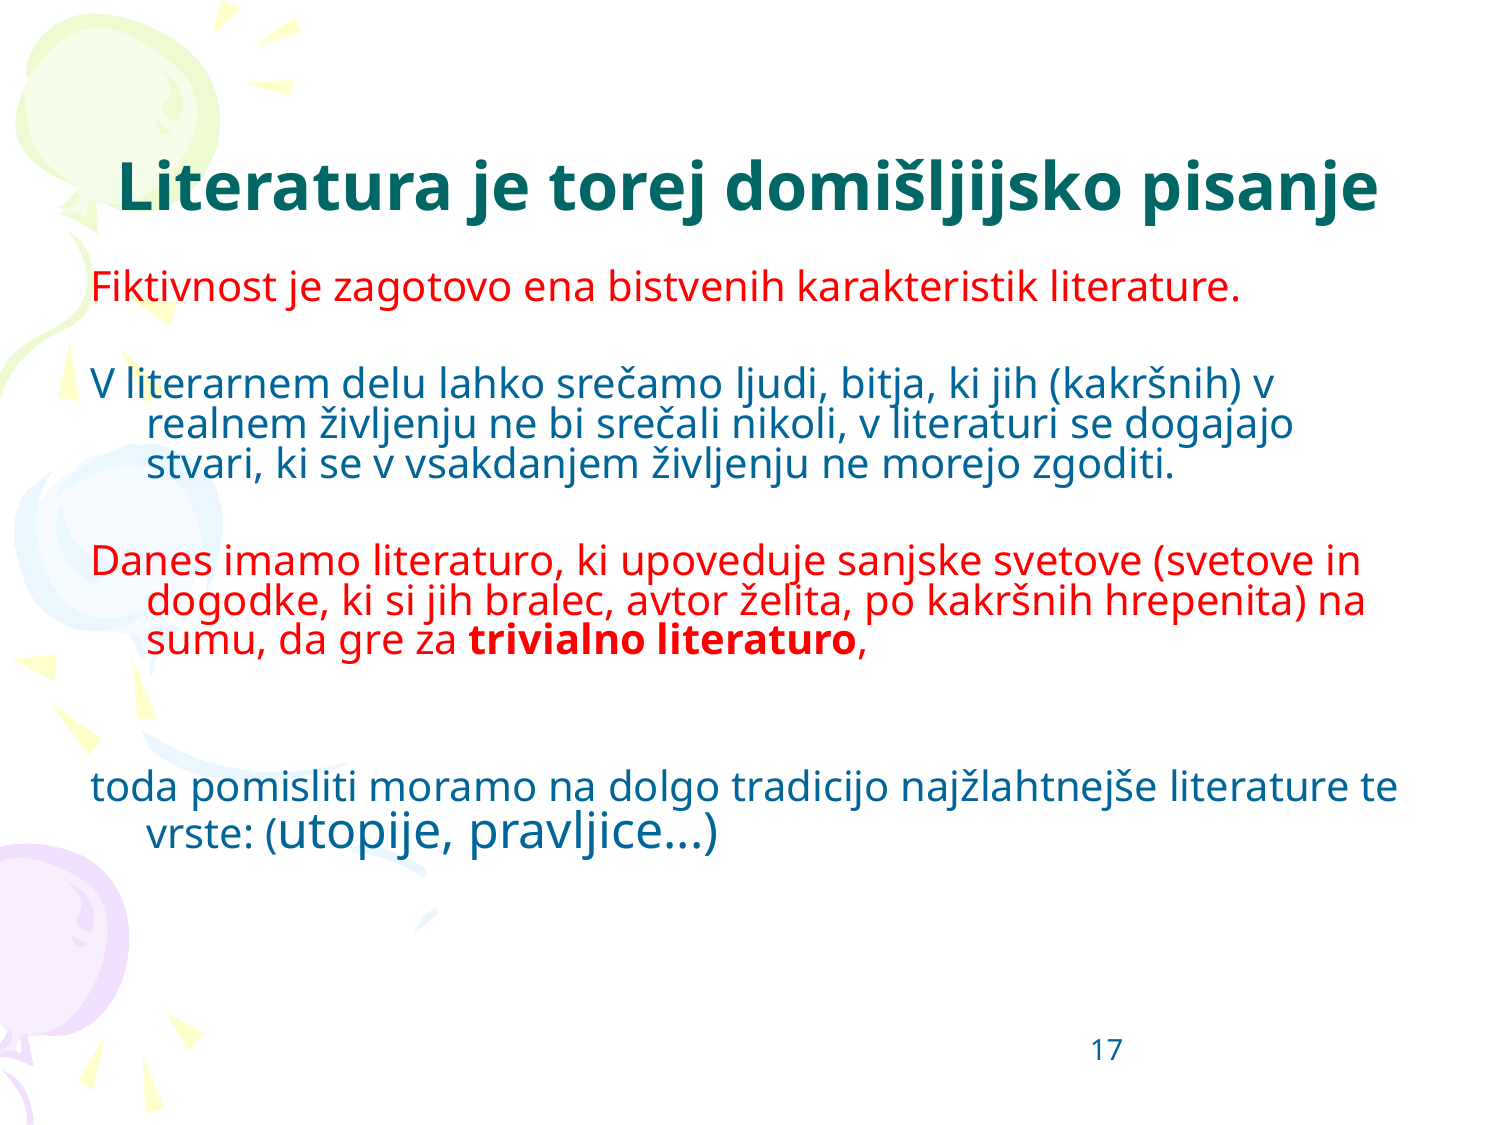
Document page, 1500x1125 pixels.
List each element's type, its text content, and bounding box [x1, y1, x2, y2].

list Fiktivnost je zagotovo ena bistvenih karakteristik literature. V literarnem delu lahko srečamo ljudi, bitja, ki jih (kakršnih) v realnem življenju ne bi srečali nikoli, v literaturi se dogajajo stvari, ki se v vsakdanjem življenju ne morejo zgoditi. Danes imamo literaturo, ki upoveduje sanjske svetove (svetove in dogodke, ki si jih bralec, avtor želita, po kakršnih hrepenita) na sumu, da gre za trivialno literaturo, toda pomisliti moramo na dolgo tradicijo najžlahtnejše literature te vrste: (utopije, pravljice...) [75, 262, 1425, 994]
slide_number <number> [1074, 1024, 1425, 1100]
title Literatura je torej domišljijsko pisanje [72, 16, 1425, 233]
